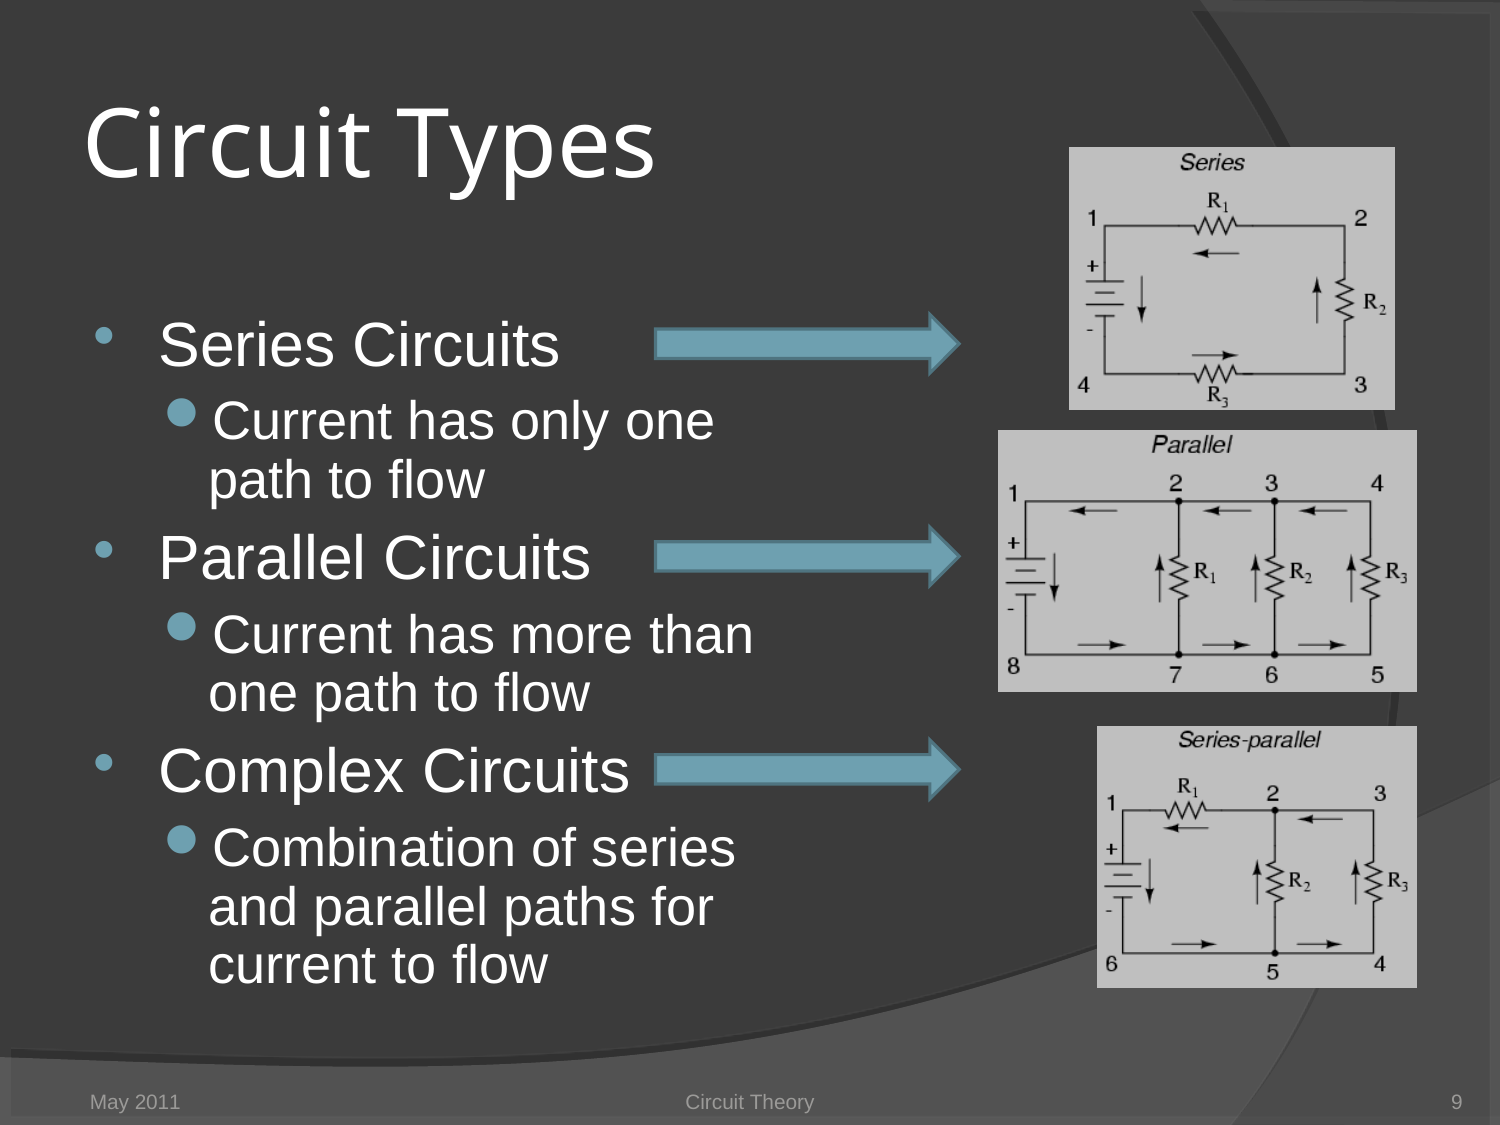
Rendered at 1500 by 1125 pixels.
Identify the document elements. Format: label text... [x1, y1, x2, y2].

title Circuit Types [74, 45, 1300, 233]
picture [1069, 147, 1395, 410]
text_box <number> [1337, 1053, 1463, 1114]
text_box [655, 527, 960, 586]
text_box May 2011 [74, 1053, 426, 1114]
picture [1097, 726, 1417, 988]
text_box [655, 740, 960, 799]
picture [998, 430, 1417, 692]
list Series Circuits Current has only one path to flow Parallel Circuits Current has more than one path to flow Complex Circuits Combination of series and parallel paths for current to flow [75, 304, 798, 1047]
text_box Circuit Theory [512, 1053, 988, 1114]
text_box [655, 314, 960, 374]
